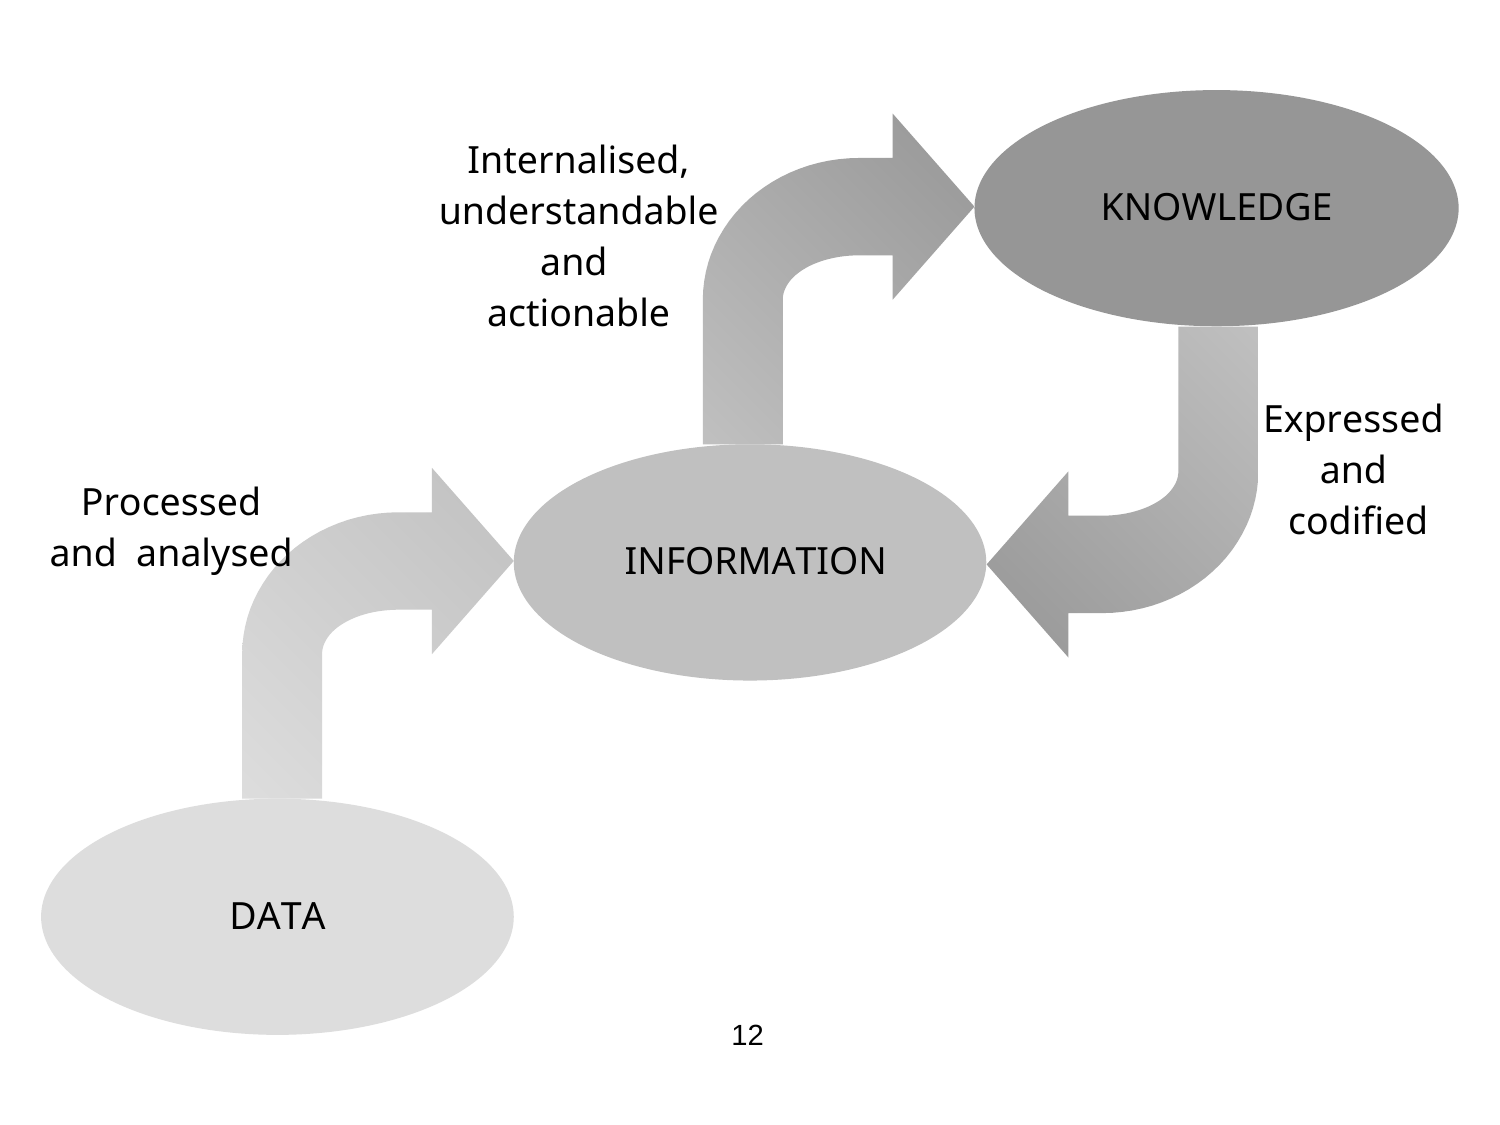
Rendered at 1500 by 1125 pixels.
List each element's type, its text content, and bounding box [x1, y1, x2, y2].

text_box KNOWLEDGE [1045, 172, 1388, 240]
text_box INFORMATION [584, 527, 928, 594]
text_box DATA [159, 881, 396, 948]
text_box Expressed and codified [1216, 385, 1500, 554]
text_box Internalised, understandable and actionable [407, 125, 751, 346]
text_box [41, 90, 1459, 1035]
text_box Processed and analysed [29, 467, 313, 586]
